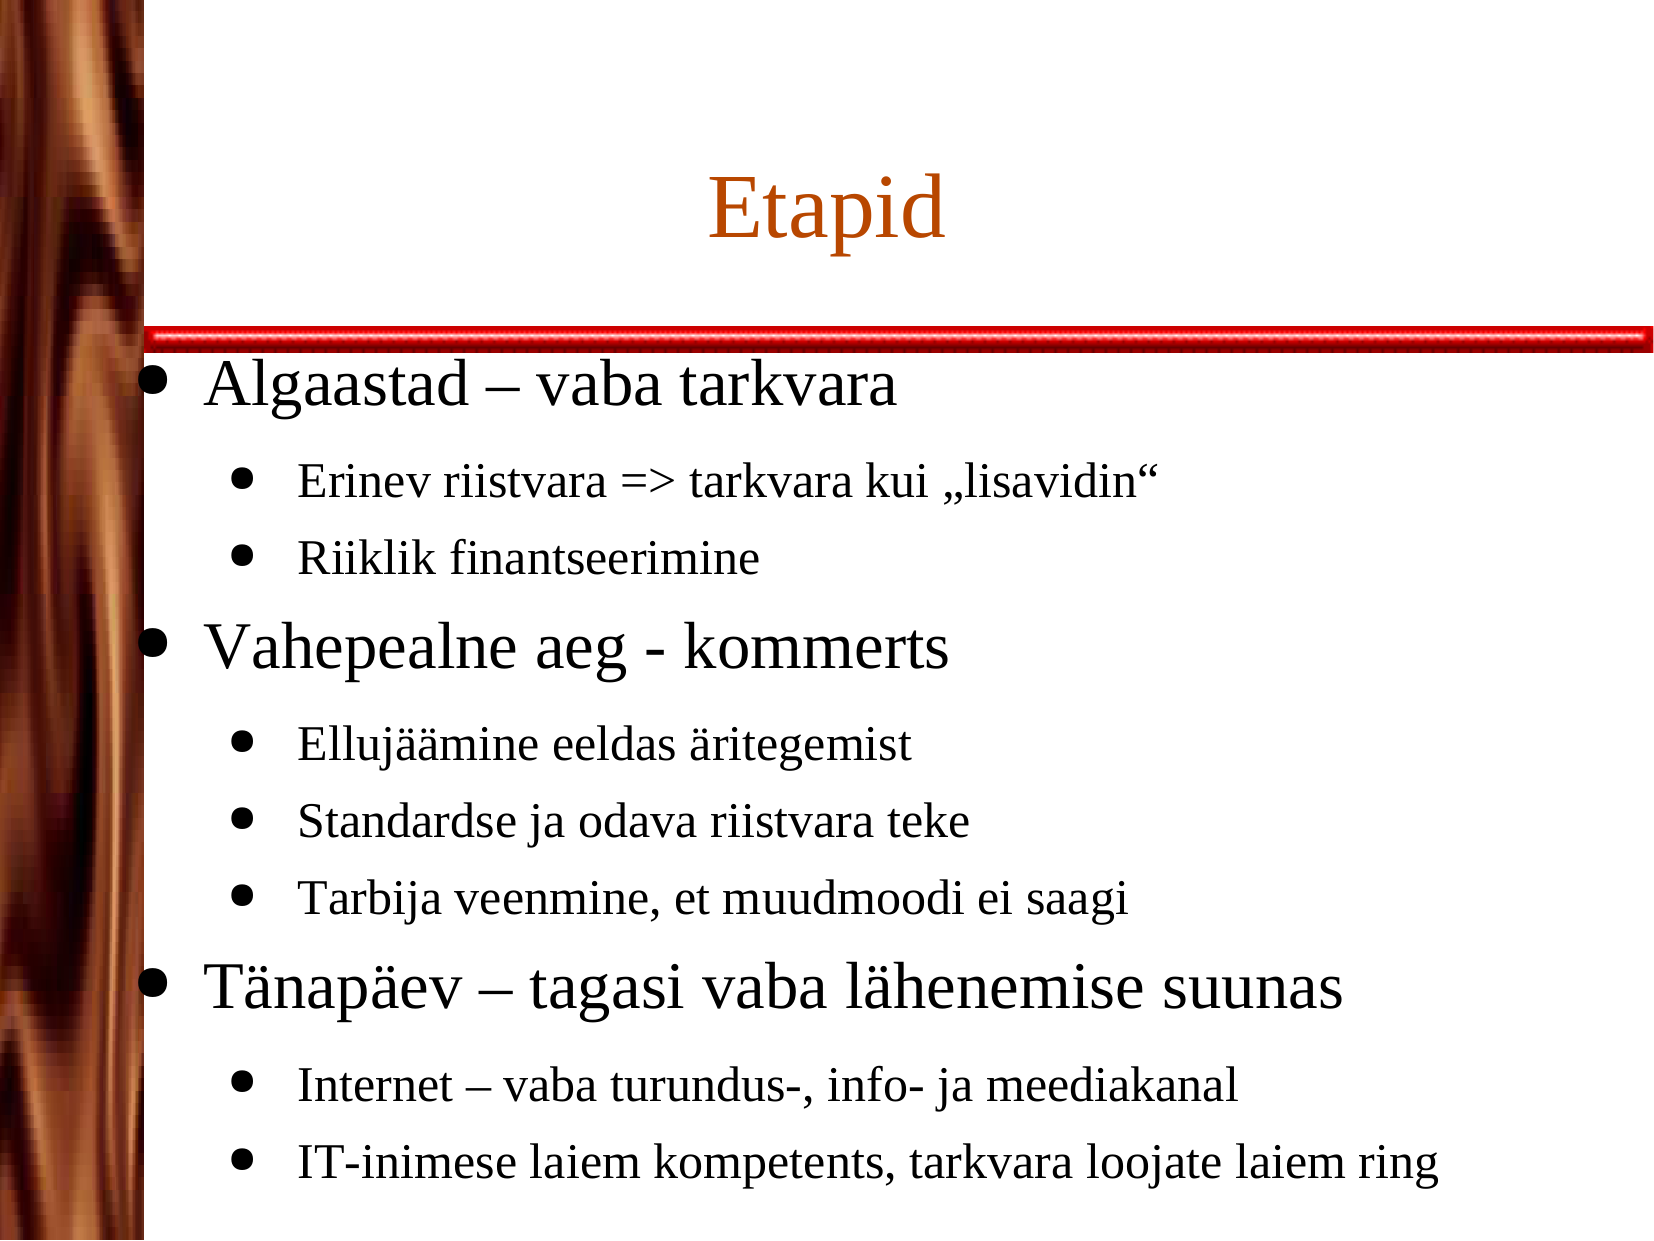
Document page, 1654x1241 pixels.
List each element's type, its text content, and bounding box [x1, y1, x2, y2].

picture [0, 0, 1654, 1240]
list Algaastad – vaba tarkvara Erinev riistvara => tarkvara kui „lisavidin“ Riiklik finantseerimine Vahepealne aeg - kommerts Ellujäämine eeldas äritegemist Standardse ja odava riistvara teke Tarbija veenmine, et muudmoodi ei saagi Tänapäev – tagasi vaba lähenemise suunas Internet – vaba turundus-, info- ja meediakanal IT-inimese laiem kompetents, tarkvara loojate laiem ring [121, 344, 1533, 1195]
title Etapid [121, 98, 1533, 314]
